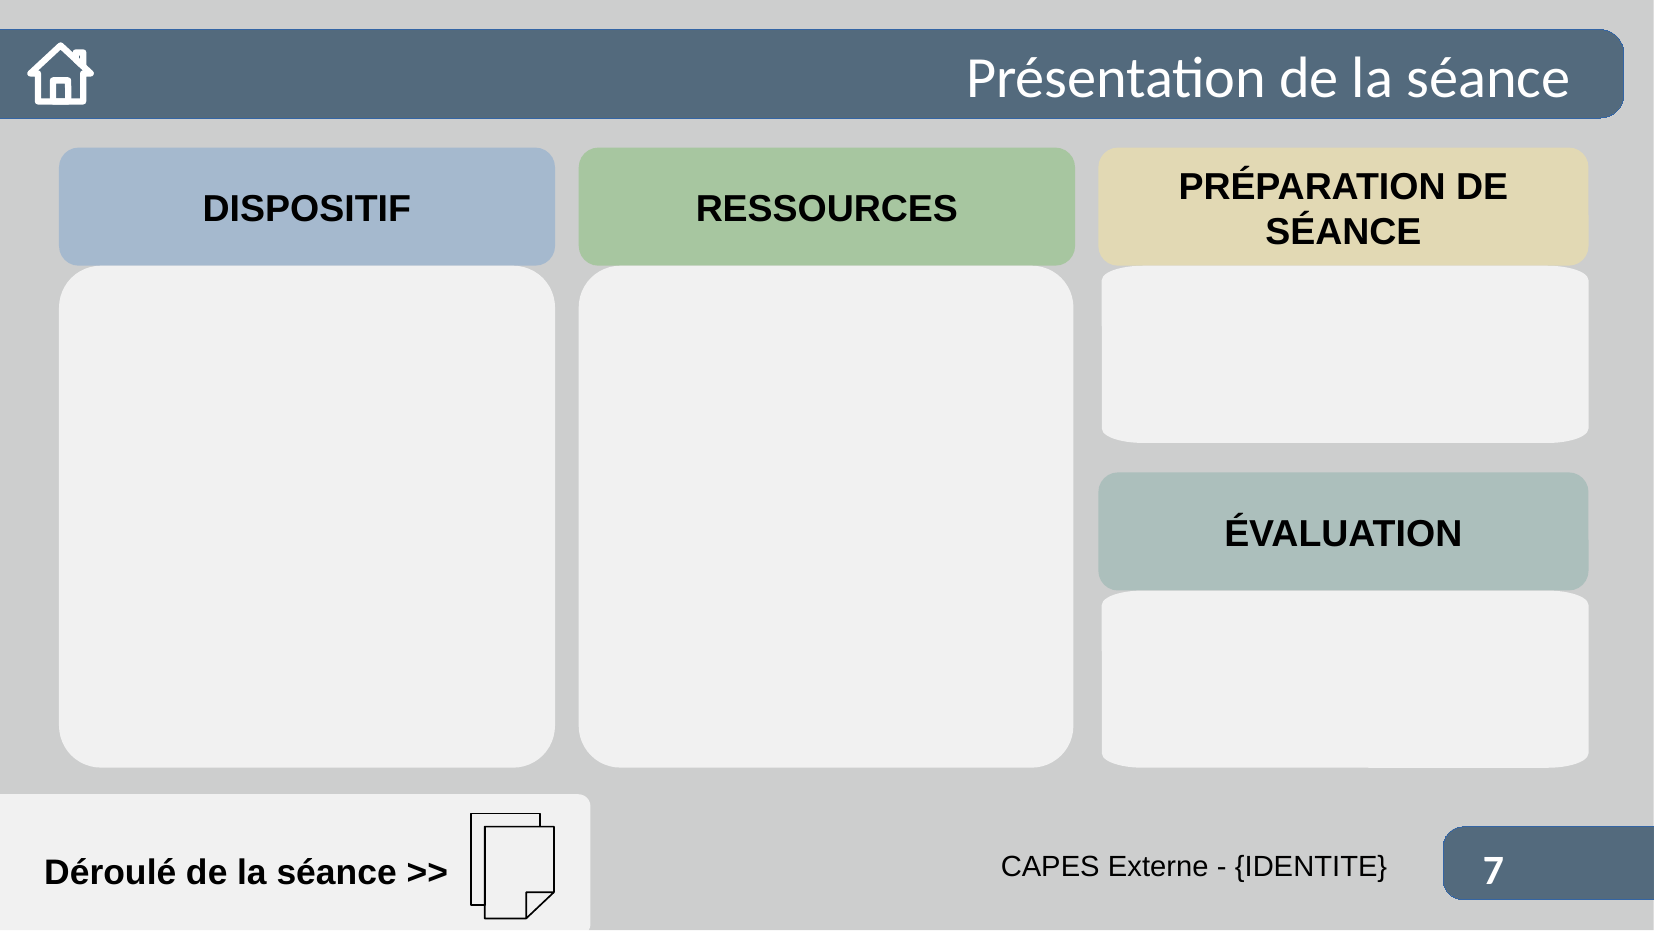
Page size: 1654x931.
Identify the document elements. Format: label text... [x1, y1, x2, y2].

text_box [58, 265, 556, 768]
text_box RESSOURCES [578, 147, 1076, 266]
title Présentation de la séance [442, 29, 1571, 119]
text_box DISPOSITIF [58, 147, 556, 266]
text_box [472, 814, 539, 841]
text_box Déroulé de la séance >> [29, 841, 561, 931]
text_box PRÉPARATION DE SÉANCE [1098, 147, 1589, 266]
text_box [578, 265, 1074, 768]
text_box [0, 794, 591, 931]
text_box [486, 828, 553, 841]
text_box [1101, 265, 1589, 443]
text_box ÉVALUATION [1098, 472, 1589, 591]
text_box [1101, 590, 1589, 768]
